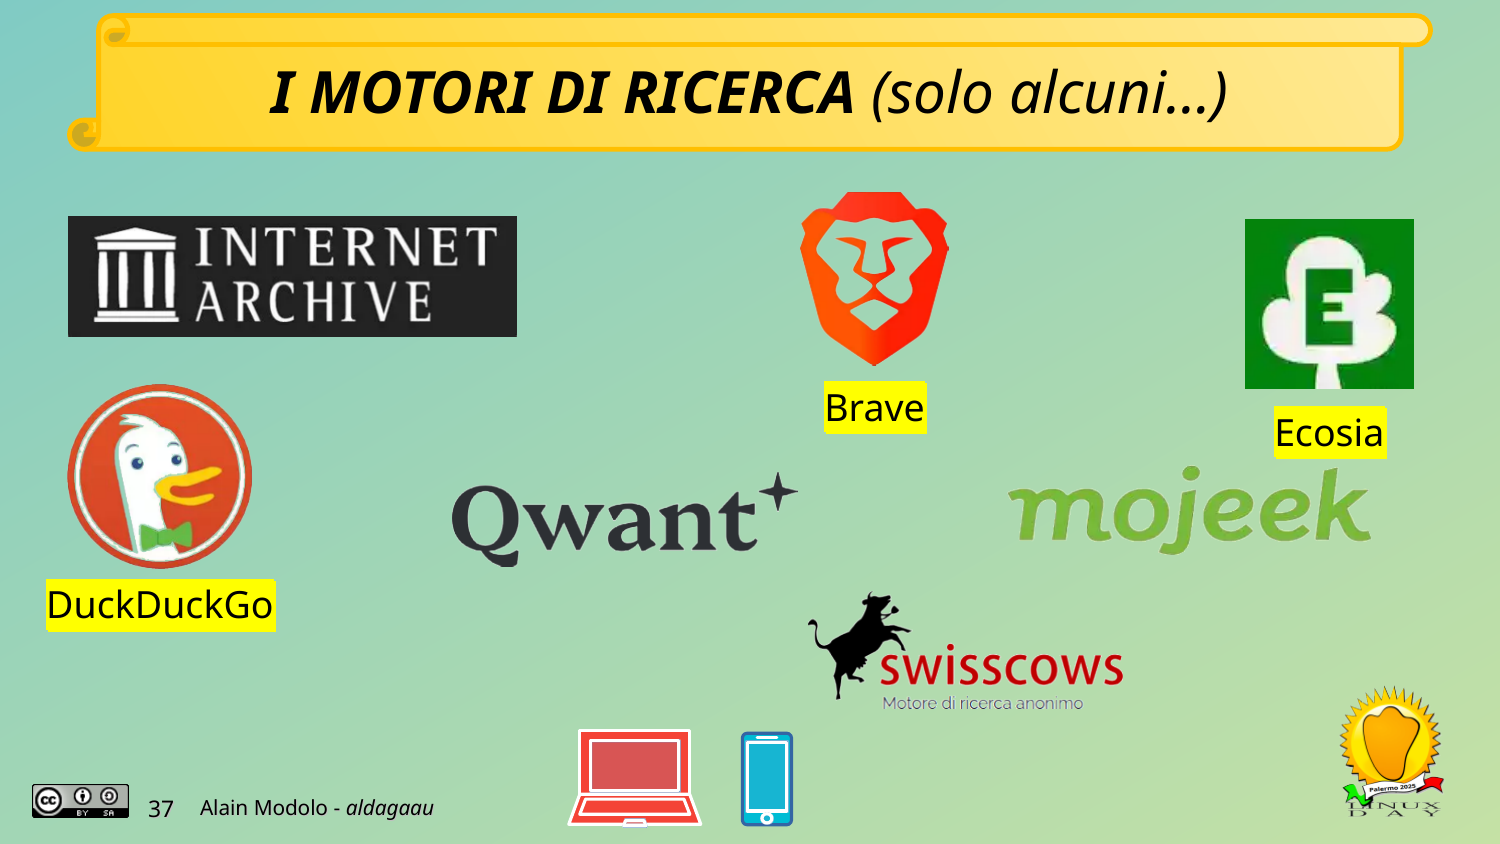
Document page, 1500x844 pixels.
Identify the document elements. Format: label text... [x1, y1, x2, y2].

text_box I MOTORI DI RICERCA (solo alcuni…) [86, 15, 1431, 150]
picture [1233, 670, 1500, 844]
text_box [568, 730, 701, 826]
picture [800, 192, 949, 366]
picture [68, 216, 517, 337]
picture [452, 472, 798, 567]
picture [1245, 219, 1414, 389]
picture [67, 384, 253, 569]
text_box [742, 733, 792, 825]
picture [32, 784, 129, 818]
picture [1007, 465, 1372, 555]
picture [808, 591, 1123, 709]
